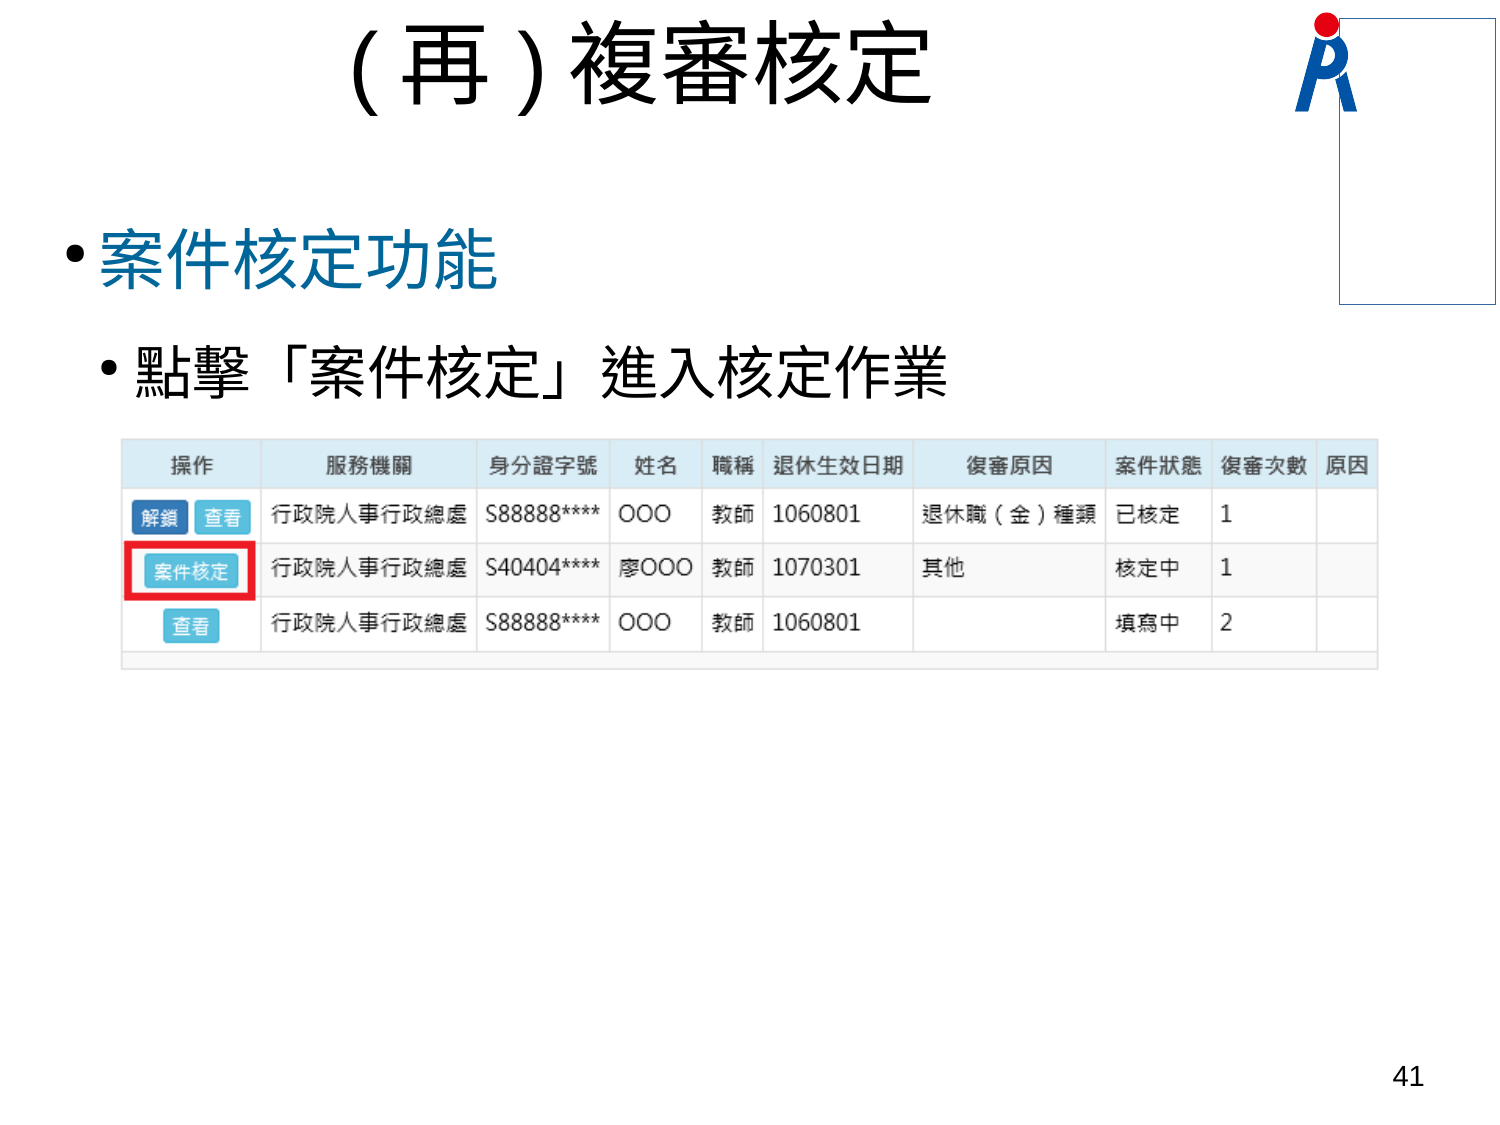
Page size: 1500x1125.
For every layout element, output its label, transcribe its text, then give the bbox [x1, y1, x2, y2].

picture [1278, 0, 1374, 128]
slide_number 41 [1074, 1059, 1425, 1110]
picture [115, 431, 1385, 678]
title (再)複審核定 [59, 2, 1225, 113]
list 案件核定功能 點擊「案件核定」進入核定作業 [63, 206, 1414, 950]
